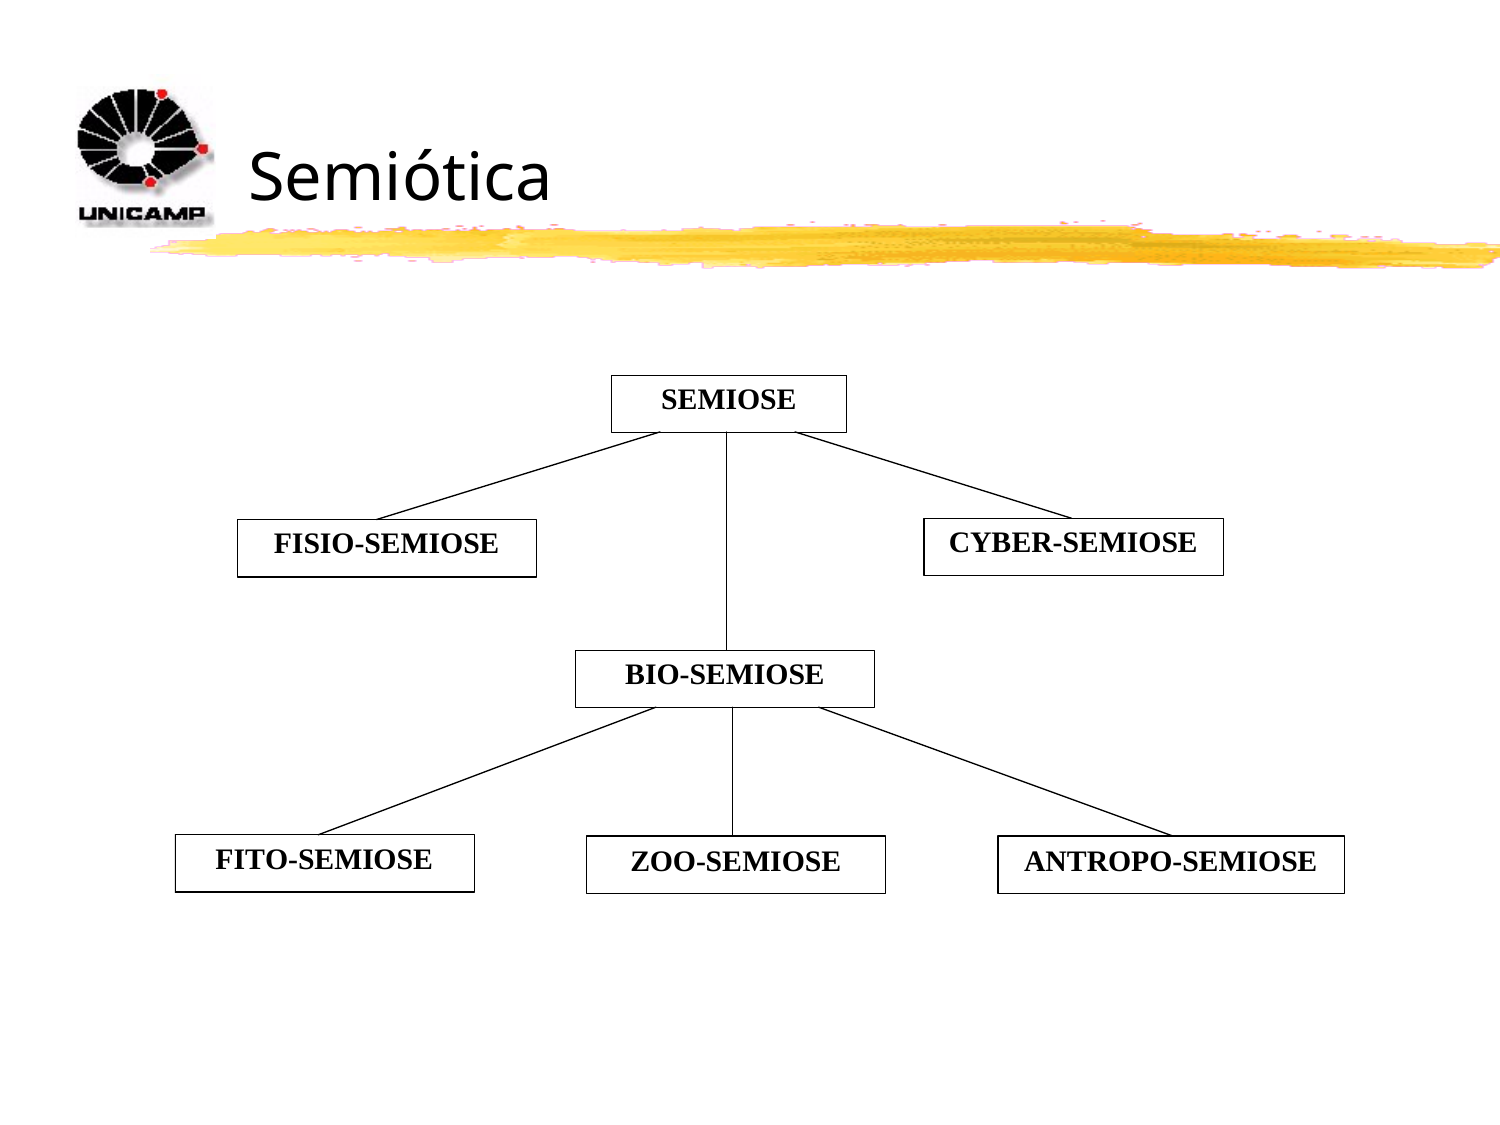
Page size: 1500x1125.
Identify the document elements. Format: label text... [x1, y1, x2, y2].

title Semiótica [233, 37, 1434, 225]
chart [174, 375, 1346, 895]
picture [75, 74, 1500, 279]
